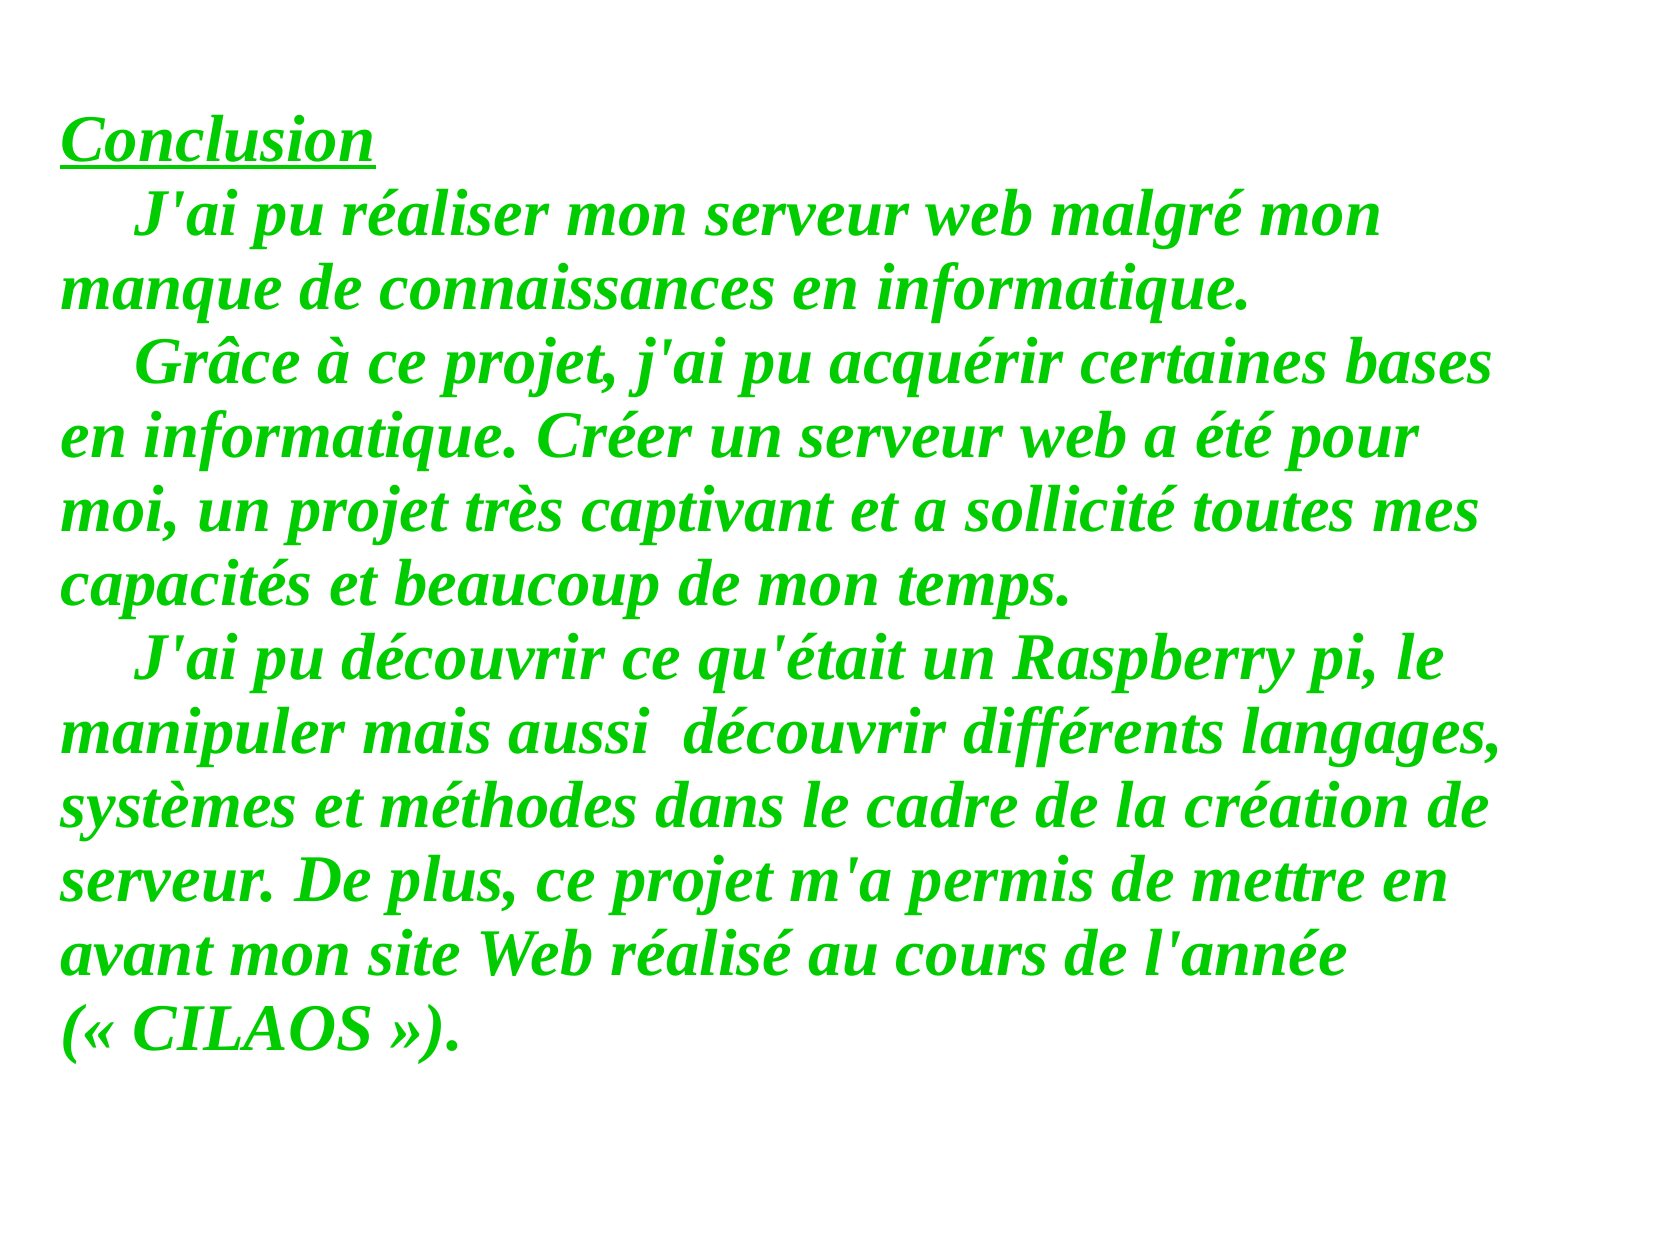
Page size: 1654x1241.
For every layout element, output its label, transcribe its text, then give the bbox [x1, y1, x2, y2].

subtitle Conclusion J'ai pu réaliser mon serveur web malgré mon manque de connaissances en informatique. Grâce à ce projet, j'ai pu acquérir certaines bases en informatique. Créer un serveur web a été pour moi, un projet très captivant et a sollicité toutes mes capacités et beaucoup de mon temps. J'ai pu découvrir ce qu'était un Raspberry pi, le manipuler mais aussi découvrir différents langages, systèmes et méthodes dans le cadre de la création de serveur. De plus, ce projet m'a permis de mettre en avant mon site Web réalisé au cours de l'année (« CILAOS »). [60, 101, 1549, 1140]
